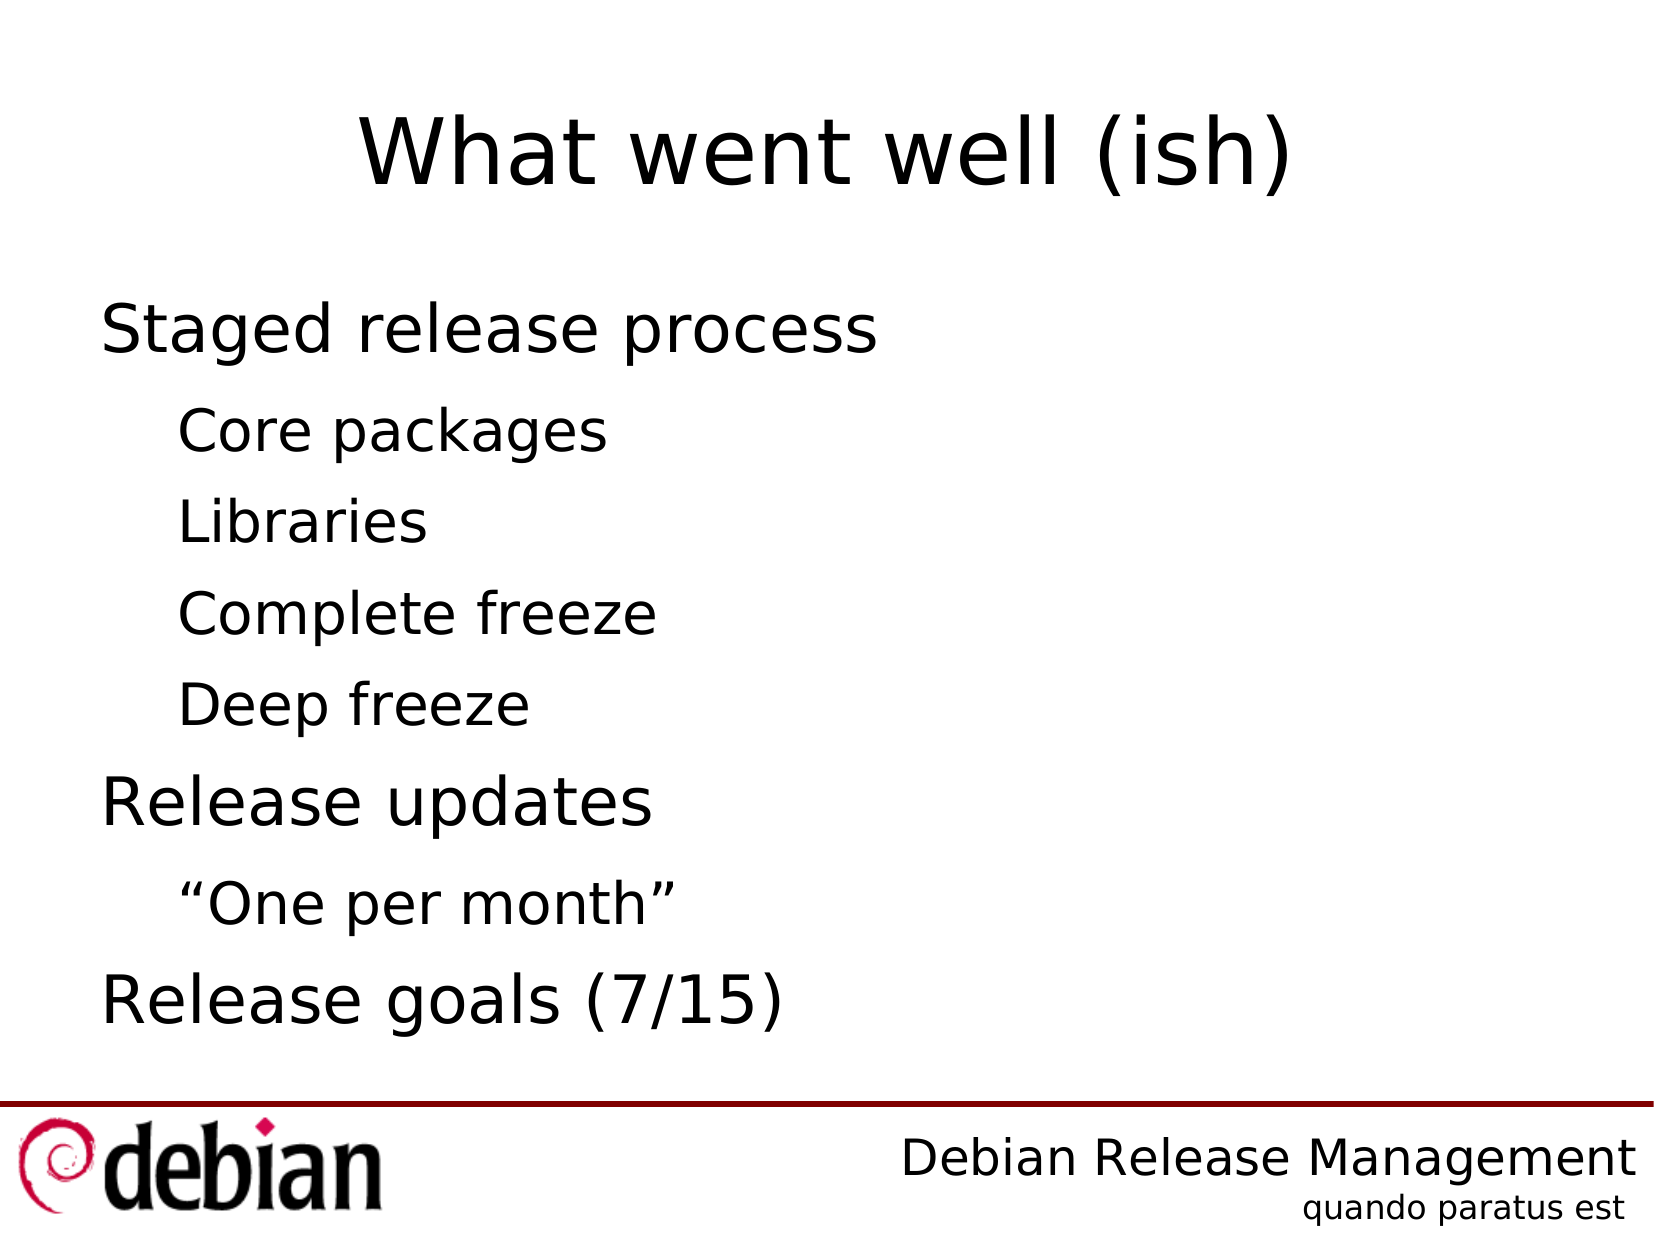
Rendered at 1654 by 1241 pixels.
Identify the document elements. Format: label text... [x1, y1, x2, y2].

picture [16, 1110, 420, 1239]
list Staged release process Core packages Libraries Complete freeze Deep freeze Release updates “One per month” Release goals (7/15) [82, 290, 1571, 1094]
title What went well (ish) [82, 56, 1571, 250]
